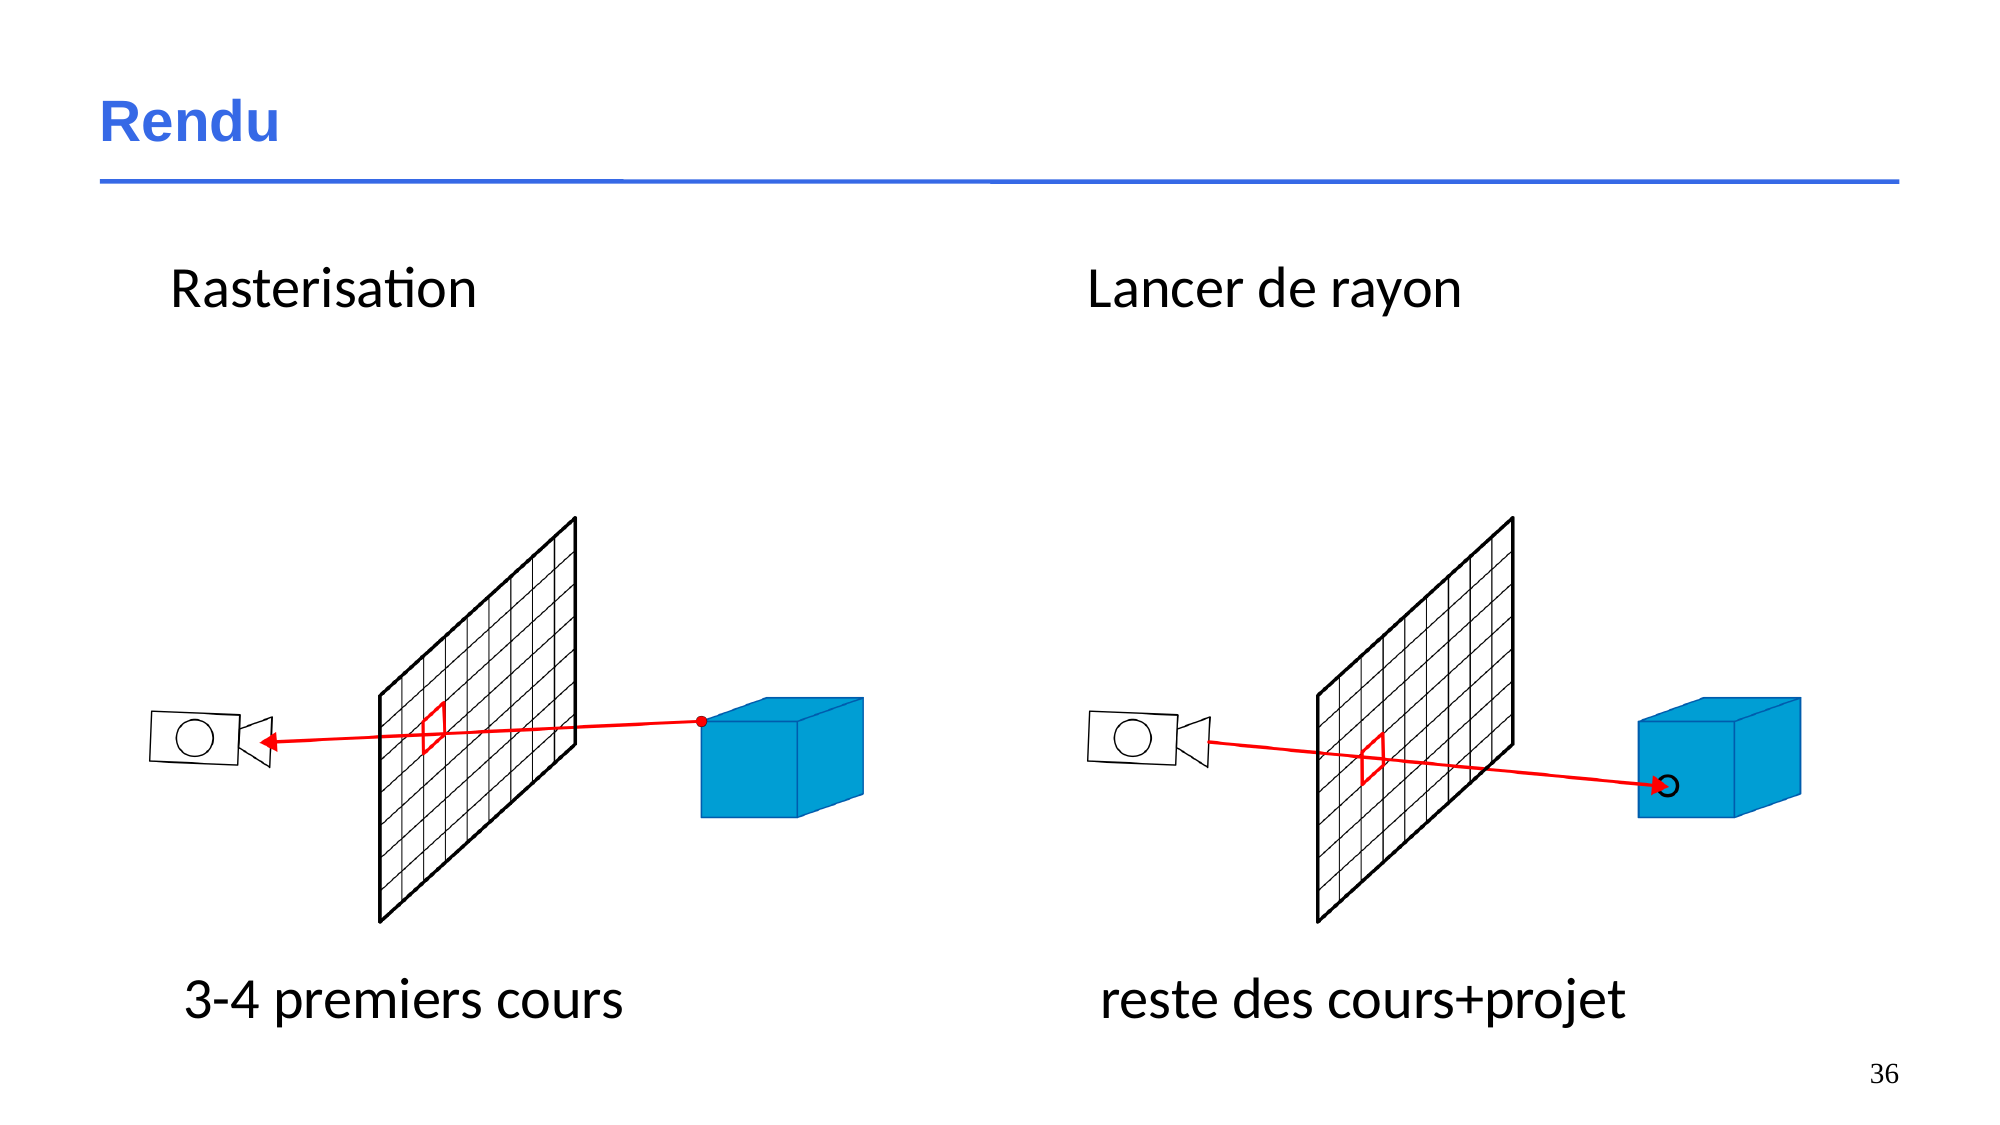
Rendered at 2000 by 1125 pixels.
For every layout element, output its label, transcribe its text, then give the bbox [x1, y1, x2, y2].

picture [143, 449, 961, 975]
list Rasterisation Lancer de rayon [99, 263, 1900, 976]
list 3-4 premiers cours reste des cours+projet [112, 975, 1912, 1088]
picture [1081, 449, 1898, 976]
title Rendu [99, 27, 1900, 215]
